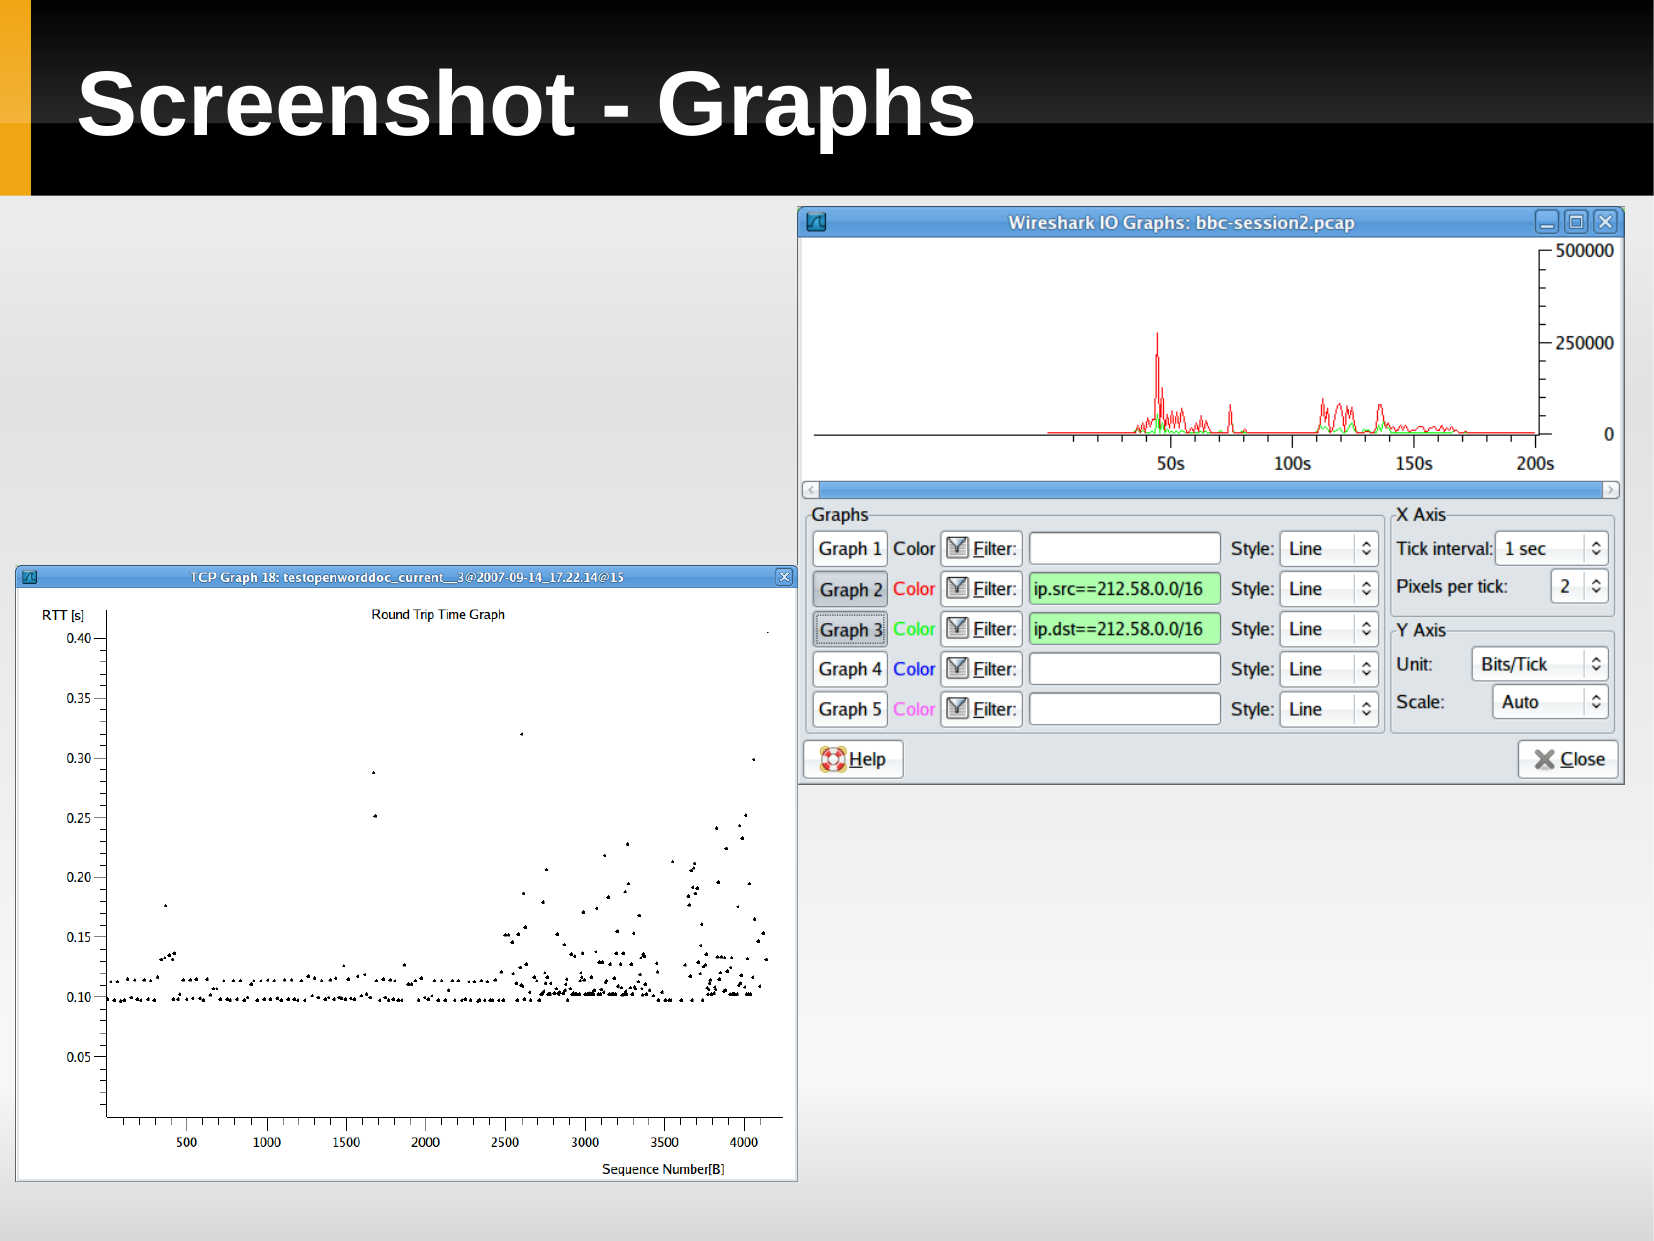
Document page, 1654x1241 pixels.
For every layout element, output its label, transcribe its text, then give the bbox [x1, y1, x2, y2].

picture [0, 0, 1654, 1241]
title Screenshot - Graphs [76, 7, 1565, 200]
